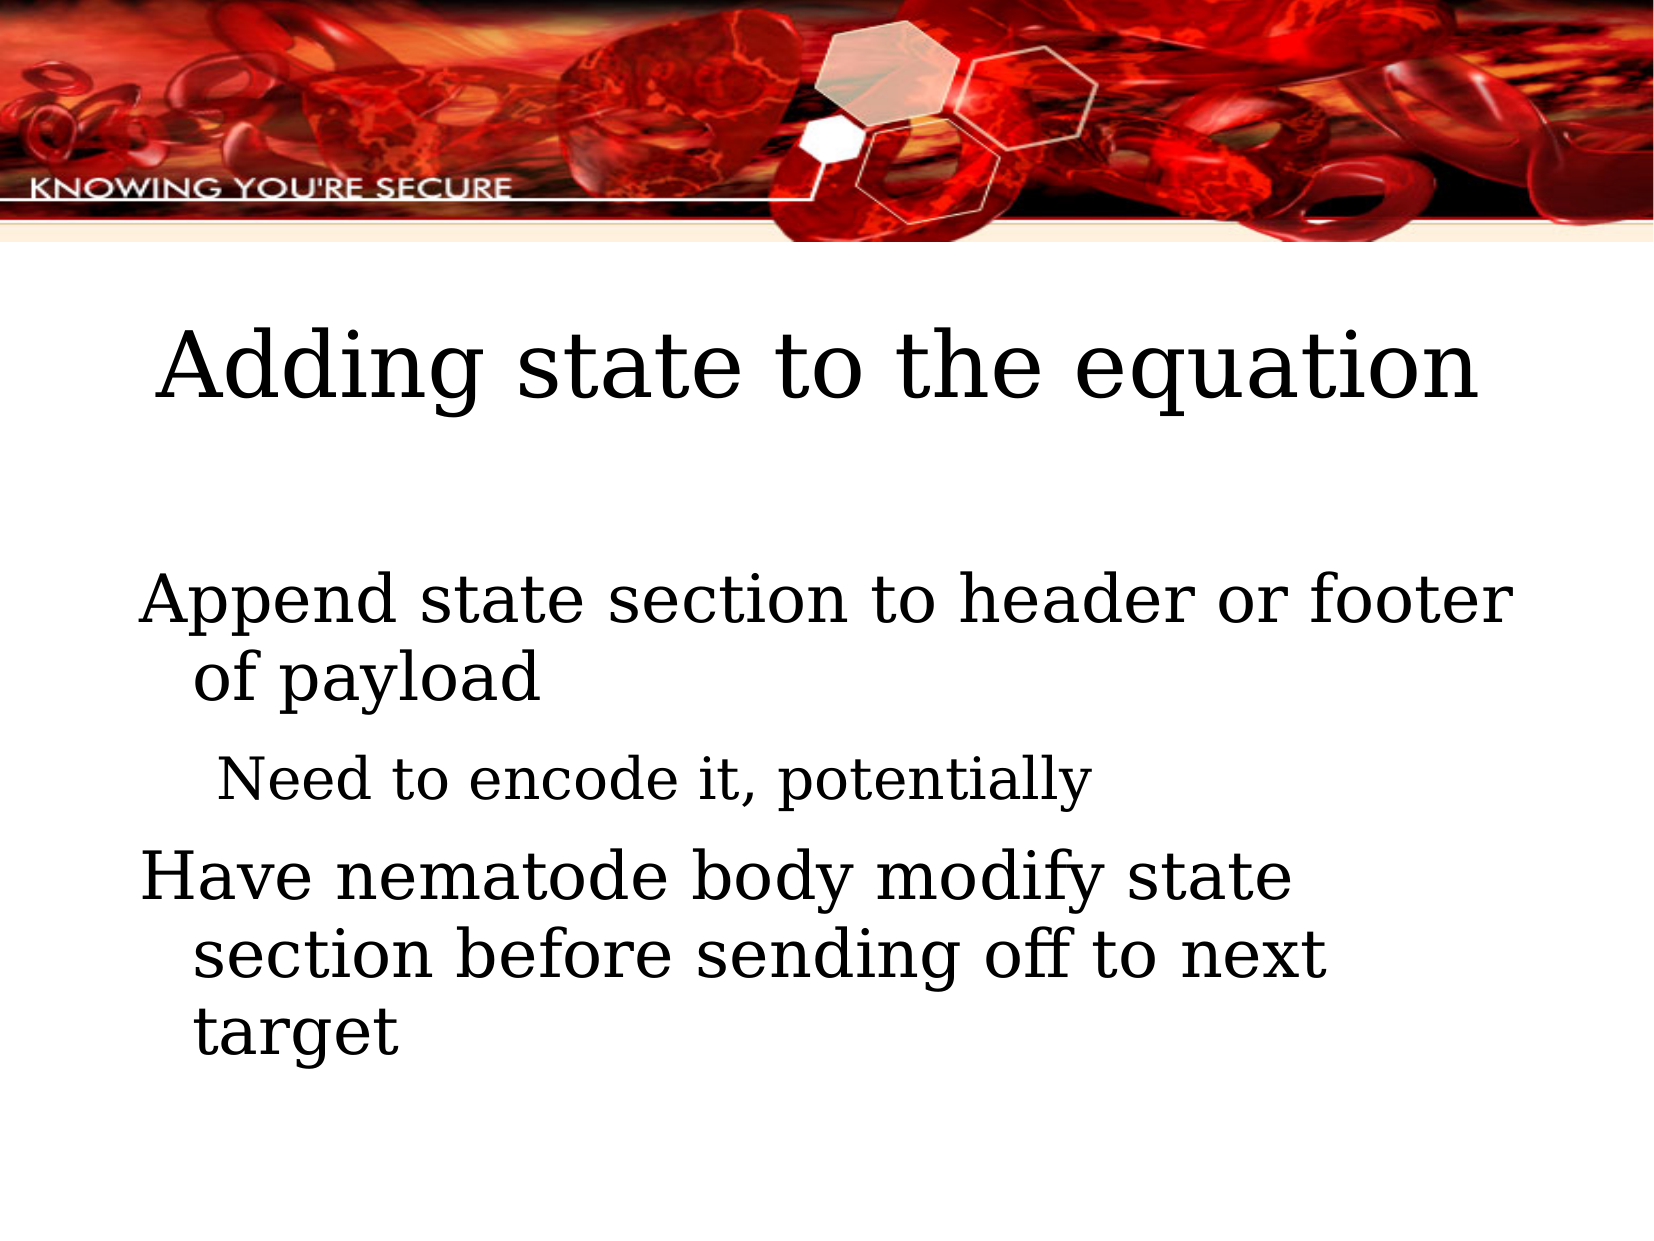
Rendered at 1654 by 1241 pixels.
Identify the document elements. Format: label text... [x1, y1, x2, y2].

list Append state section to header or footer of payload Need to encode it, potentially Have nematode body modify state section before sending off to next target [121, 560, 1534, 1127]
picture [0, 0, 1654, 242]
title Adding state to the equation [113, 261, 1526, 470]
